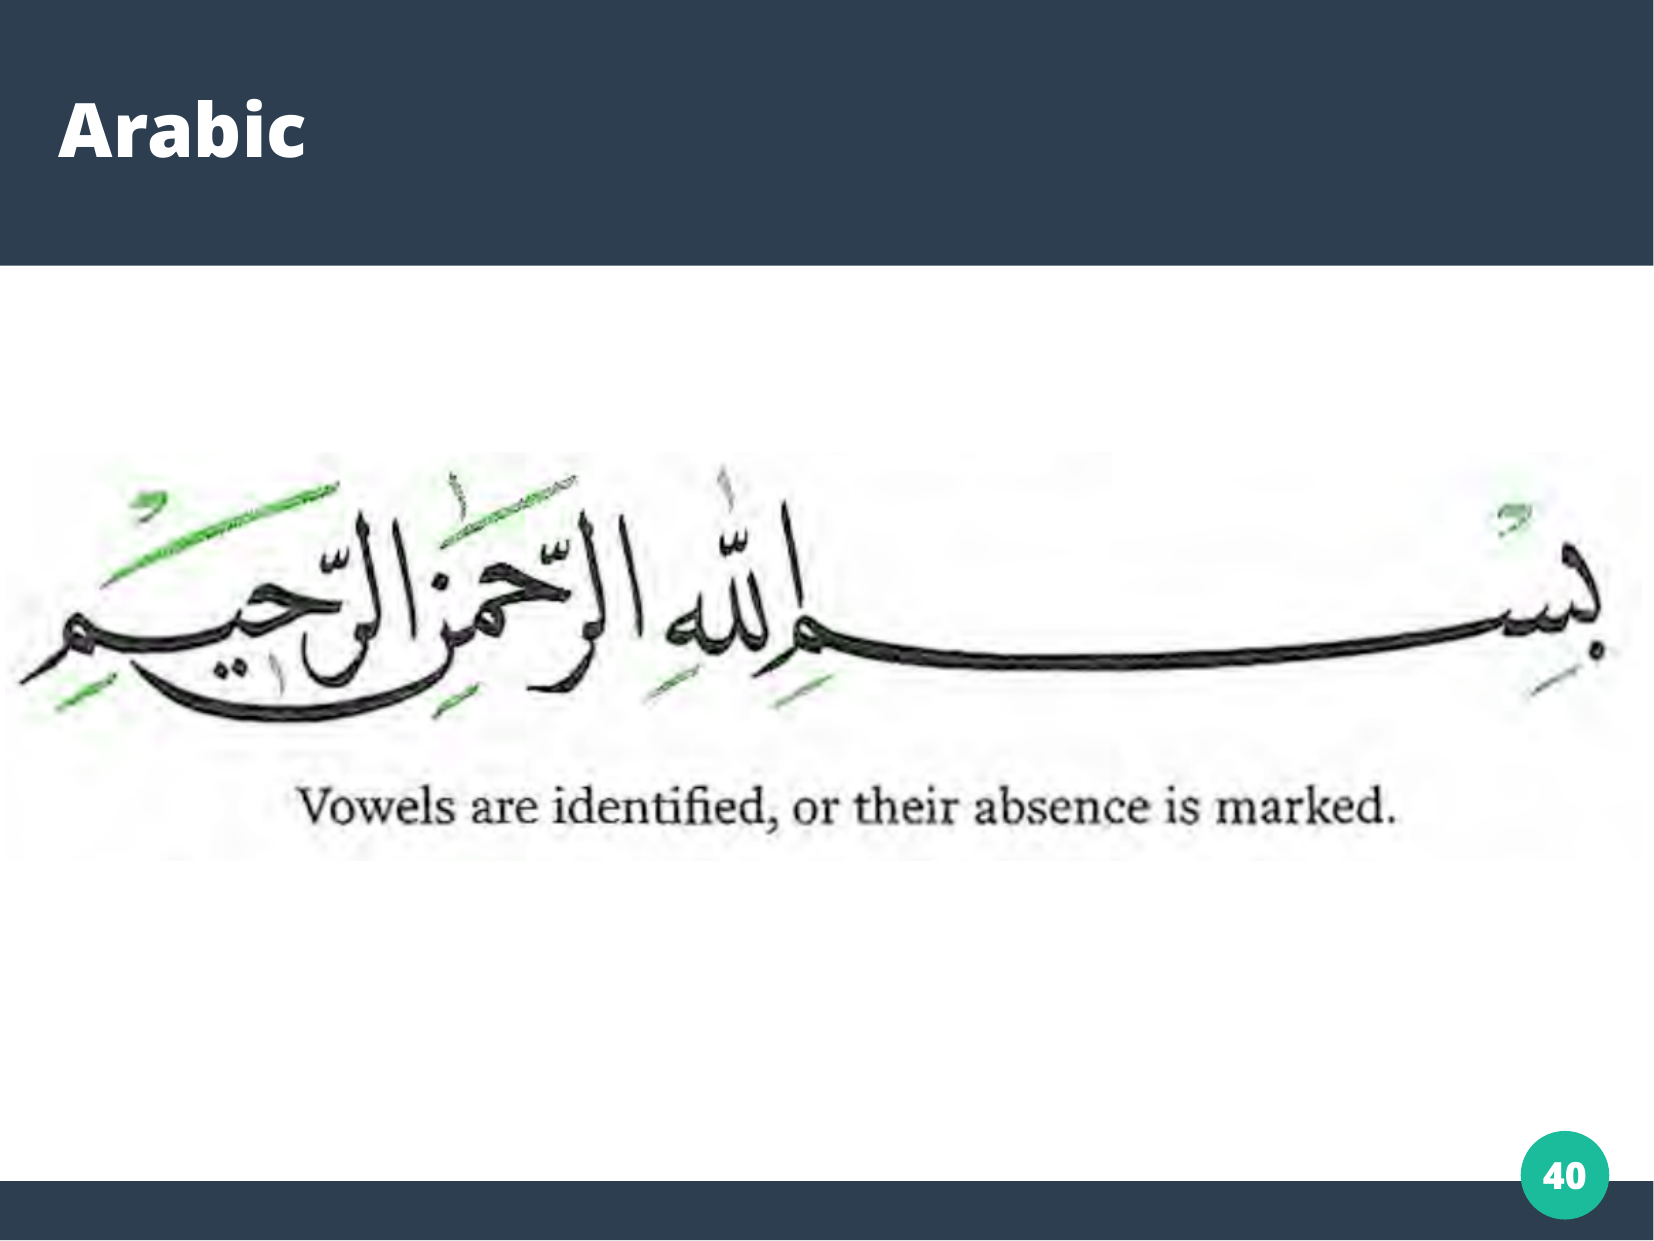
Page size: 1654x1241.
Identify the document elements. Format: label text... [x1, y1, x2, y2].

picture [5, 452, 1642, 861]
title Arabic [59, 49, 1595, 207]
